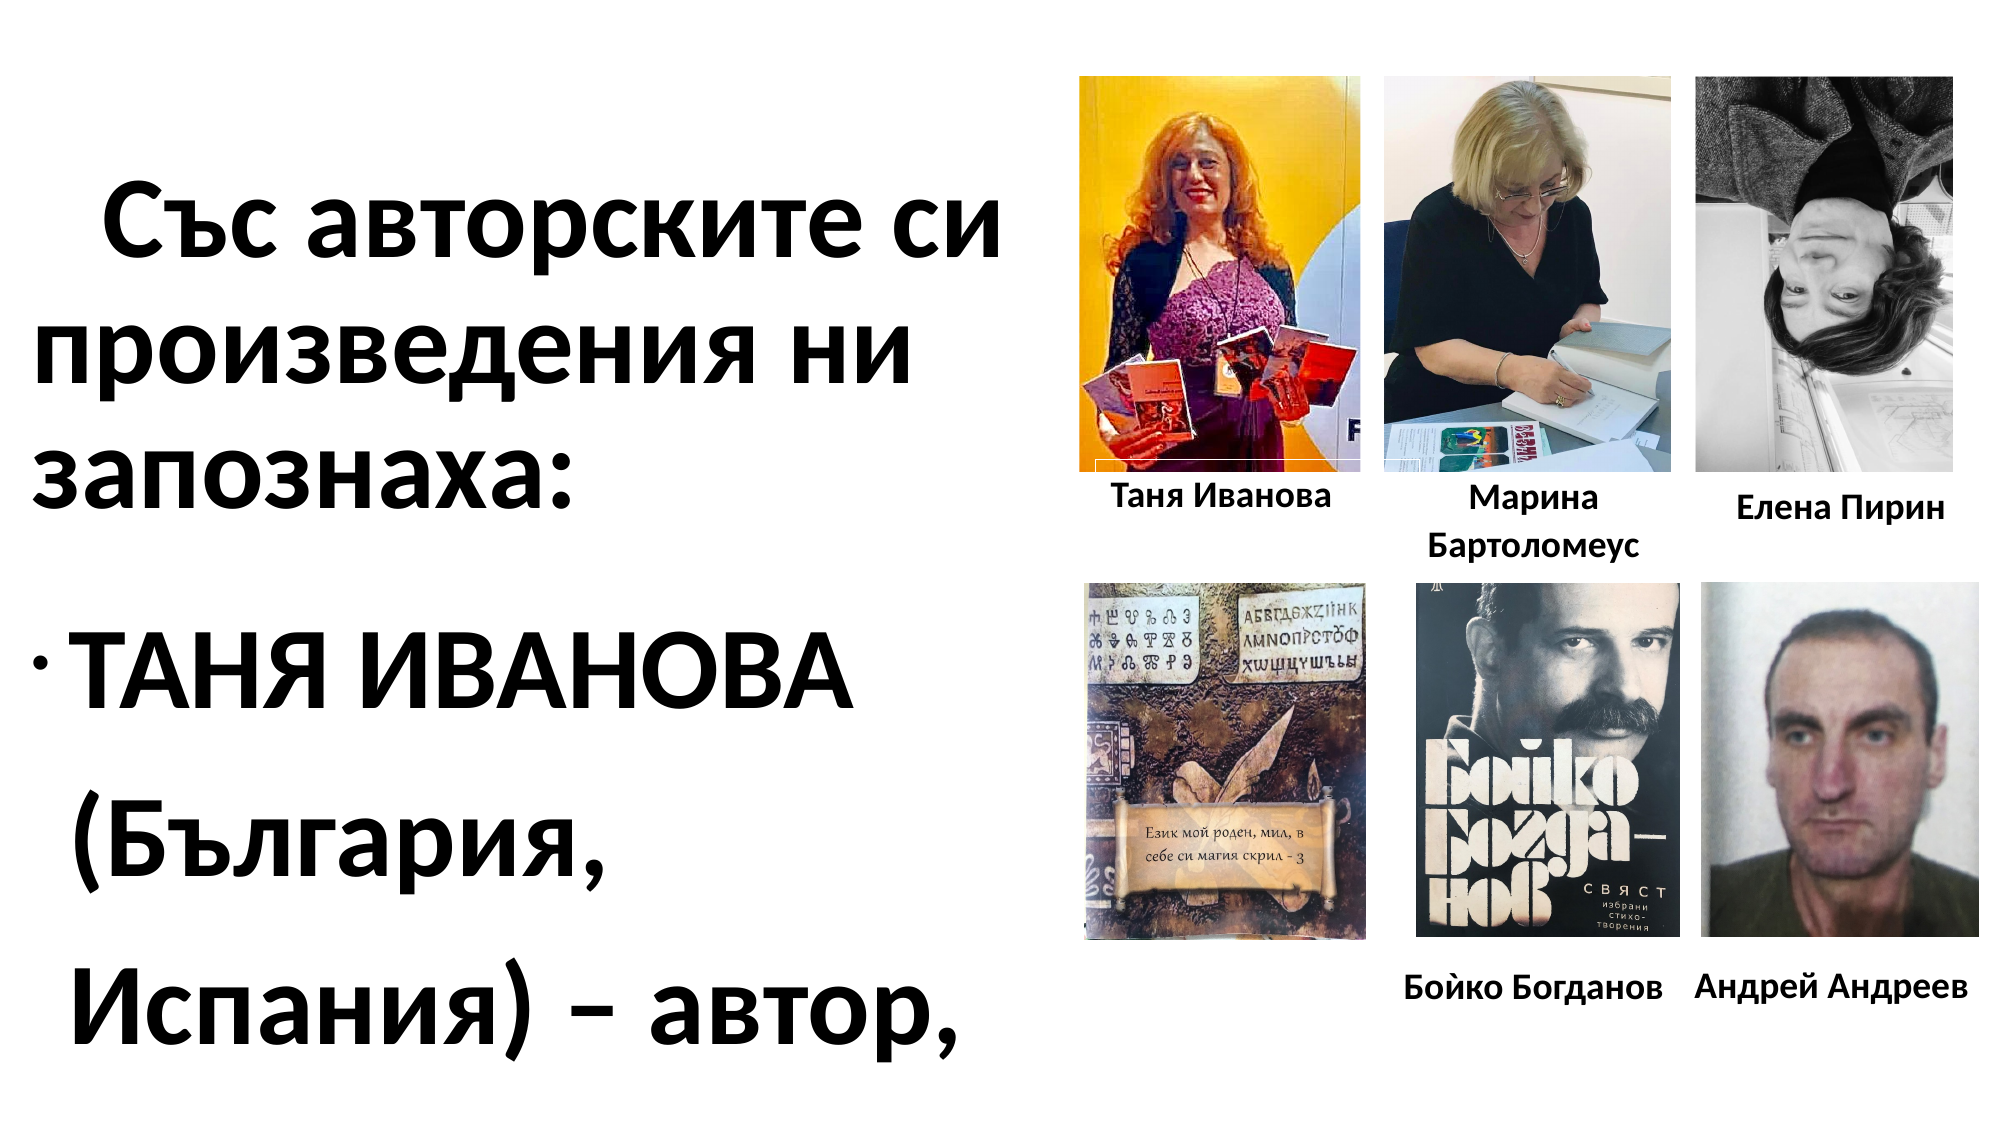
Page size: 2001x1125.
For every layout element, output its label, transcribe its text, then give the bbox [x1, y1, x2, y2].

picture [1384, 76, 1671, 472]
text_box Елена Пирин [1711, 471, 1972, 535]
picture [1416, 583, 1680, 937]
picture [1079, 76, 1361, 472]
text_box Марина Бартоломеус [1404, 461, 1663, 573]
text_box Андрей Андреев [1679, 950, 1994, 1014]
text_box Таня Иванова [1095, 459, 1420, 523]
picture [1701, 582, 1979, 937]
picture [1695, 76, 1953, 472]
picture [1084, 583, 1366, 940]
text_box Боѝко Богданов [1387, 951, 1680, 1015]
list Със авторските си произведения ни запознаха: ТАНЯ ИВАНОВА (България, Испания) – автор, съставител, издател. Издателство „Лунна светлина 13 “: Презентация на свои избрани творби. Премиера на Сборник „Език мой роден, мил, в себе си магия скрил –3“ БОЙКО БОГДАНОВ (Хановер) ДАРИНА ПАРАСКОВА (пиано) МАРИНА БАРТОЛОМЕУС (Берлин) ЕЛЕНА ПИРИН (Хамбург) АНДРЕЙ АНДРЕЕВ (Антверпен, Белгия) Представени бяха книги на тези автори. Също издадени книги на: автори Василен Васевски (САЩ), Михаил Михайлов (Танзания), Мария Стайкова и Виктория Забуковец (Австралия), Мария Шандуркова, Нина Тошич , Росица Копукова и други (България), издадени в България. издателство „Anthea“ (Берлин) : автори Георги Бърдаров, Анджела Димчева, проф. Златимир Коларов, Детлев Щайн и други. Изложена бе още художествена литература и списания на немски, испански, английски и други езици на различни издателства. [16, 76, 1030, 1097]
